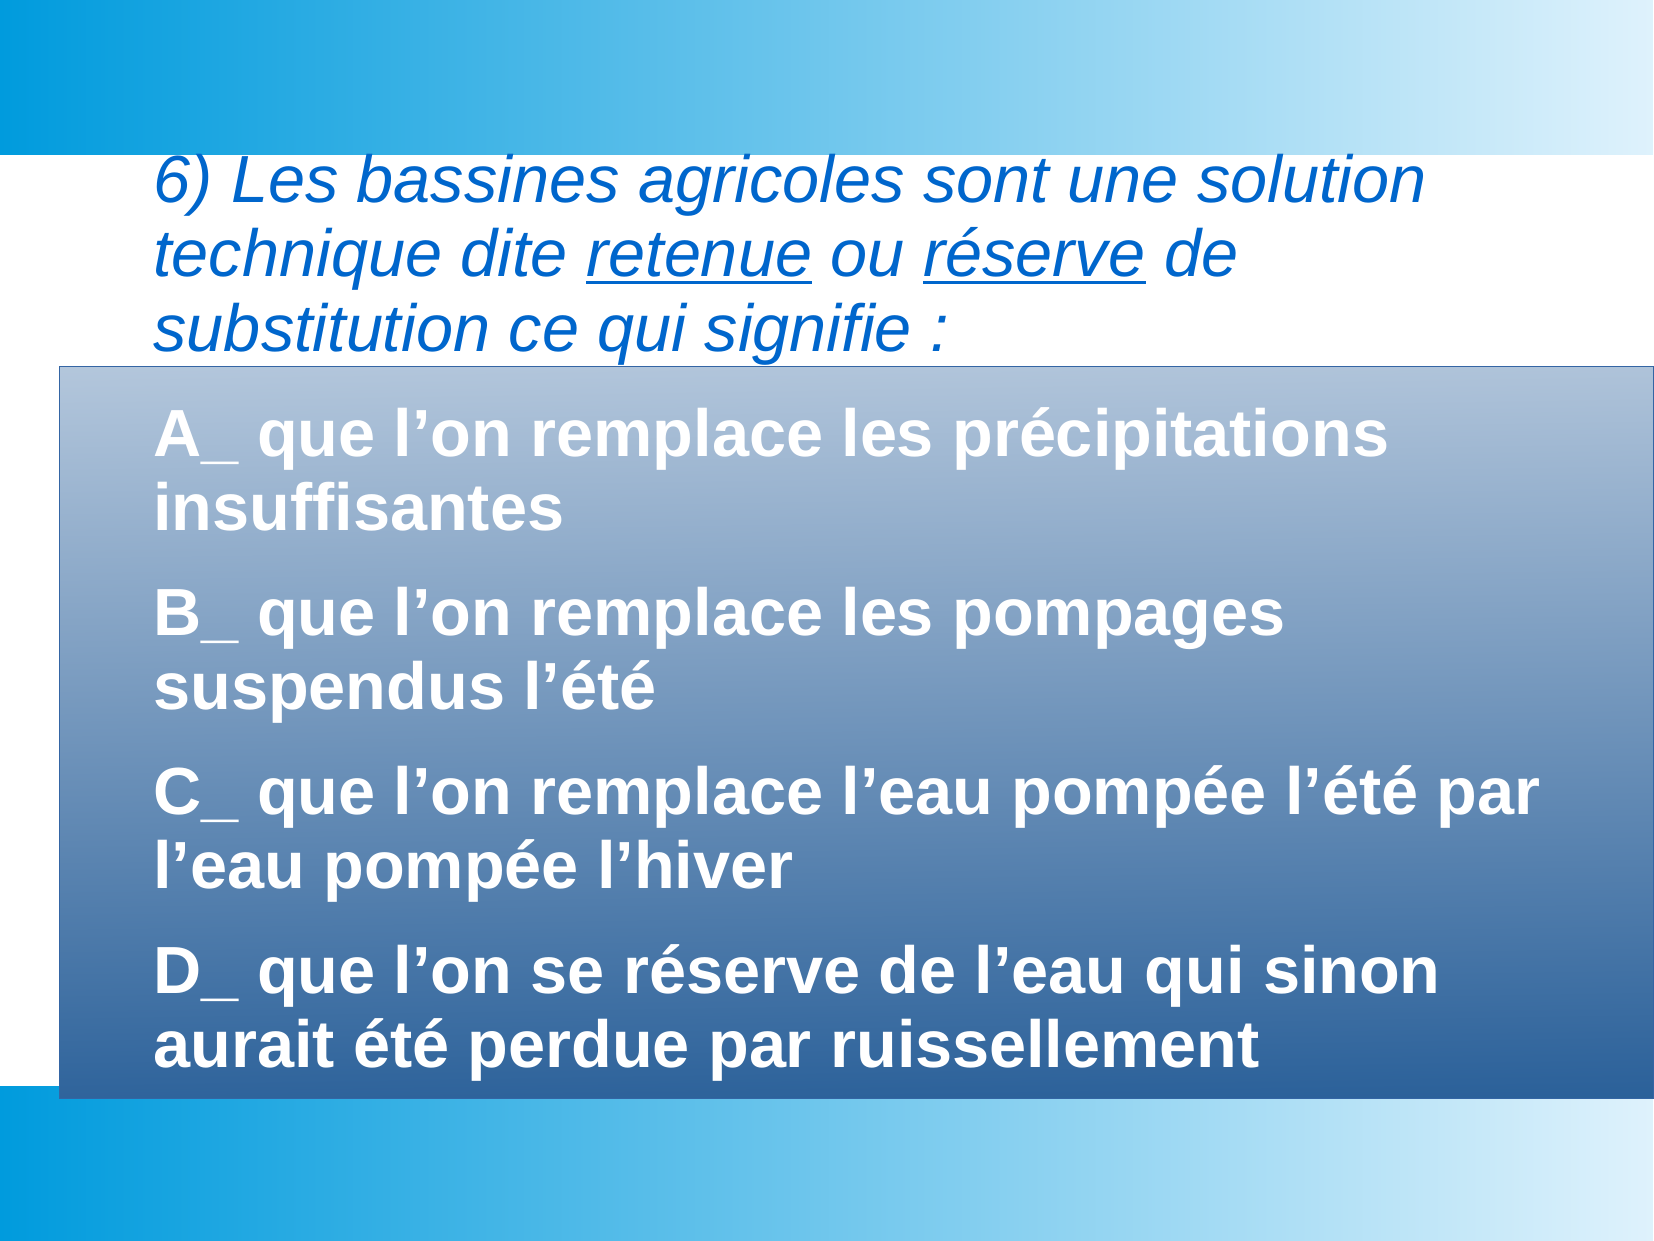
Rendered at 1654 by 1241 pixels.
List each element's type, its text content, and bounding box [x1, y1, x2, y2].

text_box [59, 366, 1654, 1099]
list 6) Les bassines agricoles sont une solution technique dite retenue ou réserve de substitution ce qui signifie : A_ que l’on remplace les précipitations insuffisantes B_ que l’on remplace les pompages suspendus l’été C_ que l’on remplace l’eau pompée l’été par l’eau pompée l’hiver D_ que l’on se réserve de l’eau qui sinon aurait été perdue par ruissellement [82, 141, 1571, 1010]
